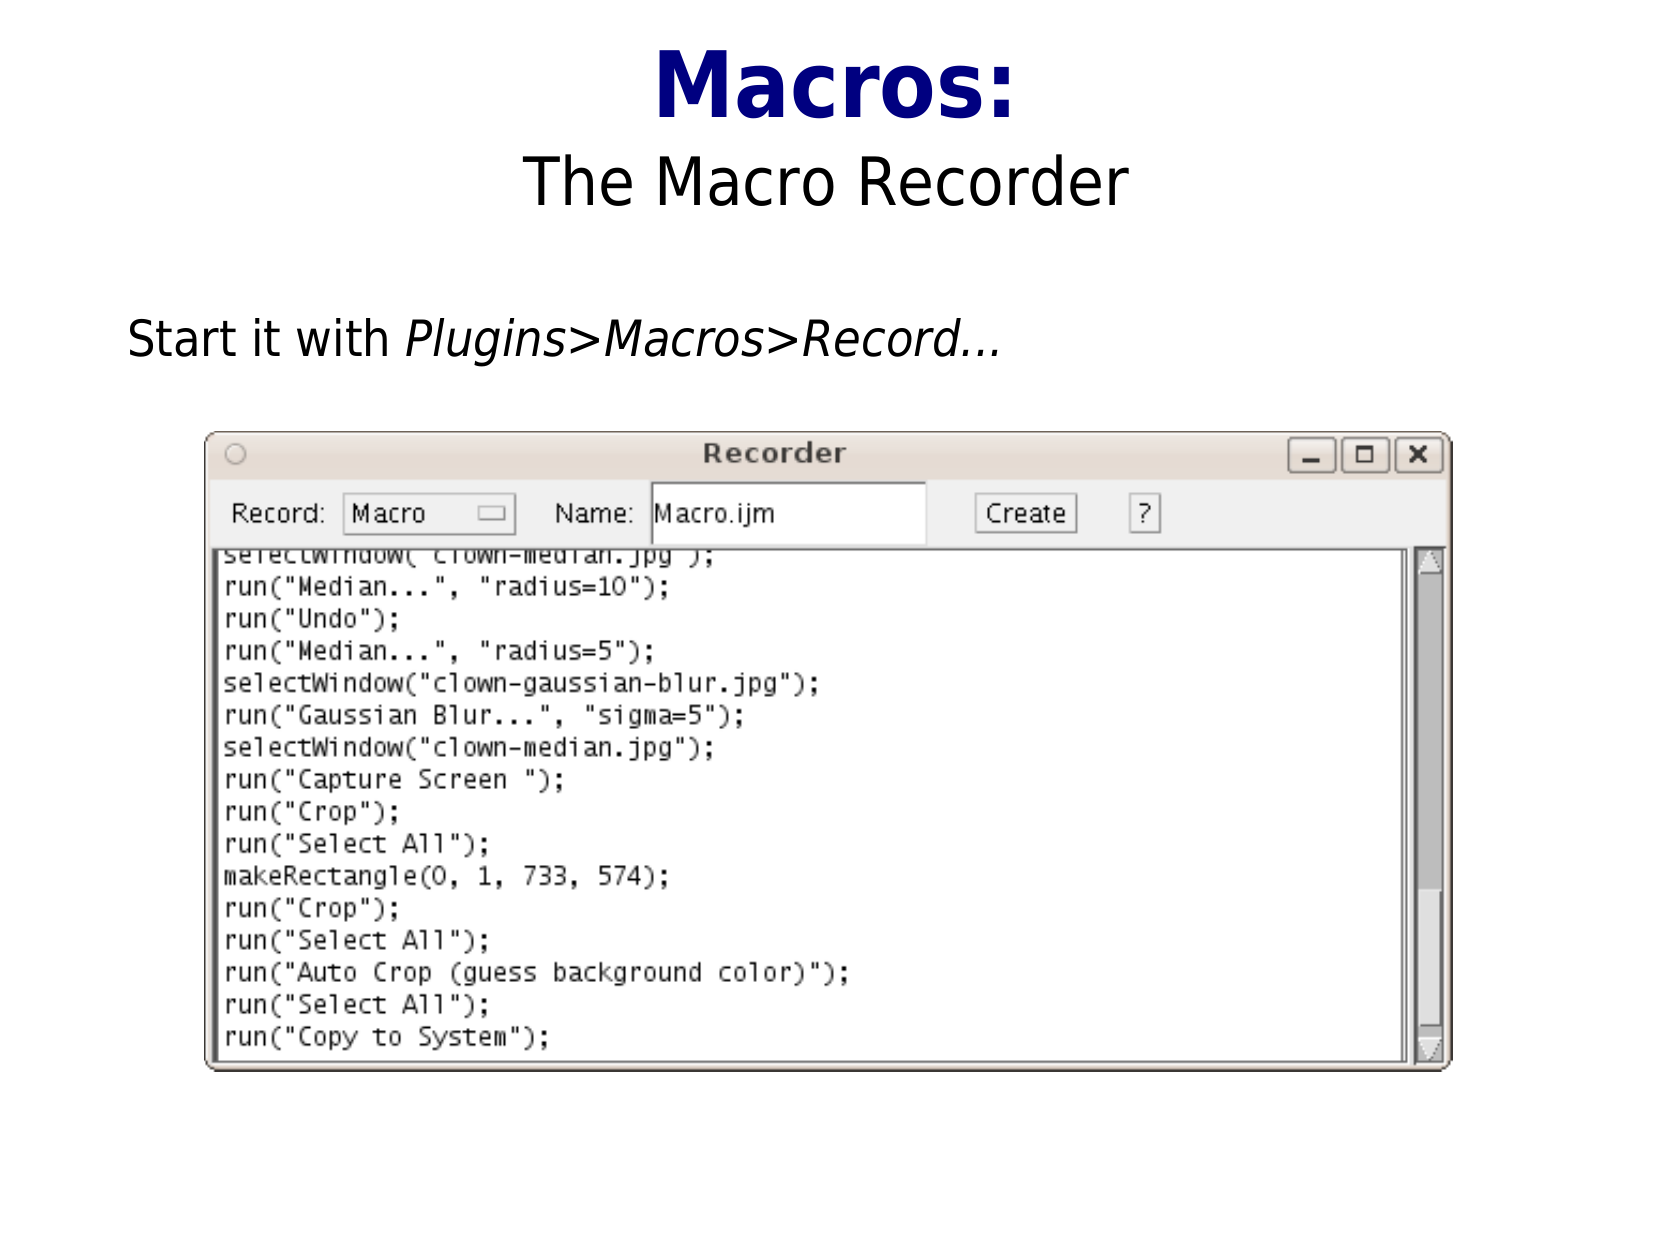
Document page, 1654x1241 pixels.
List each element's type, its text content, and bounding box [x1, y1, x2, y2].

title The Macro Recorder [82, 141, 1571, 287]
title Macros: [82, 31, 1571, 141]
picture [204, 431, 1453, 1072]
text_box Start it with Plugins>Macros>Record... [112, 302, 1538, 376]
